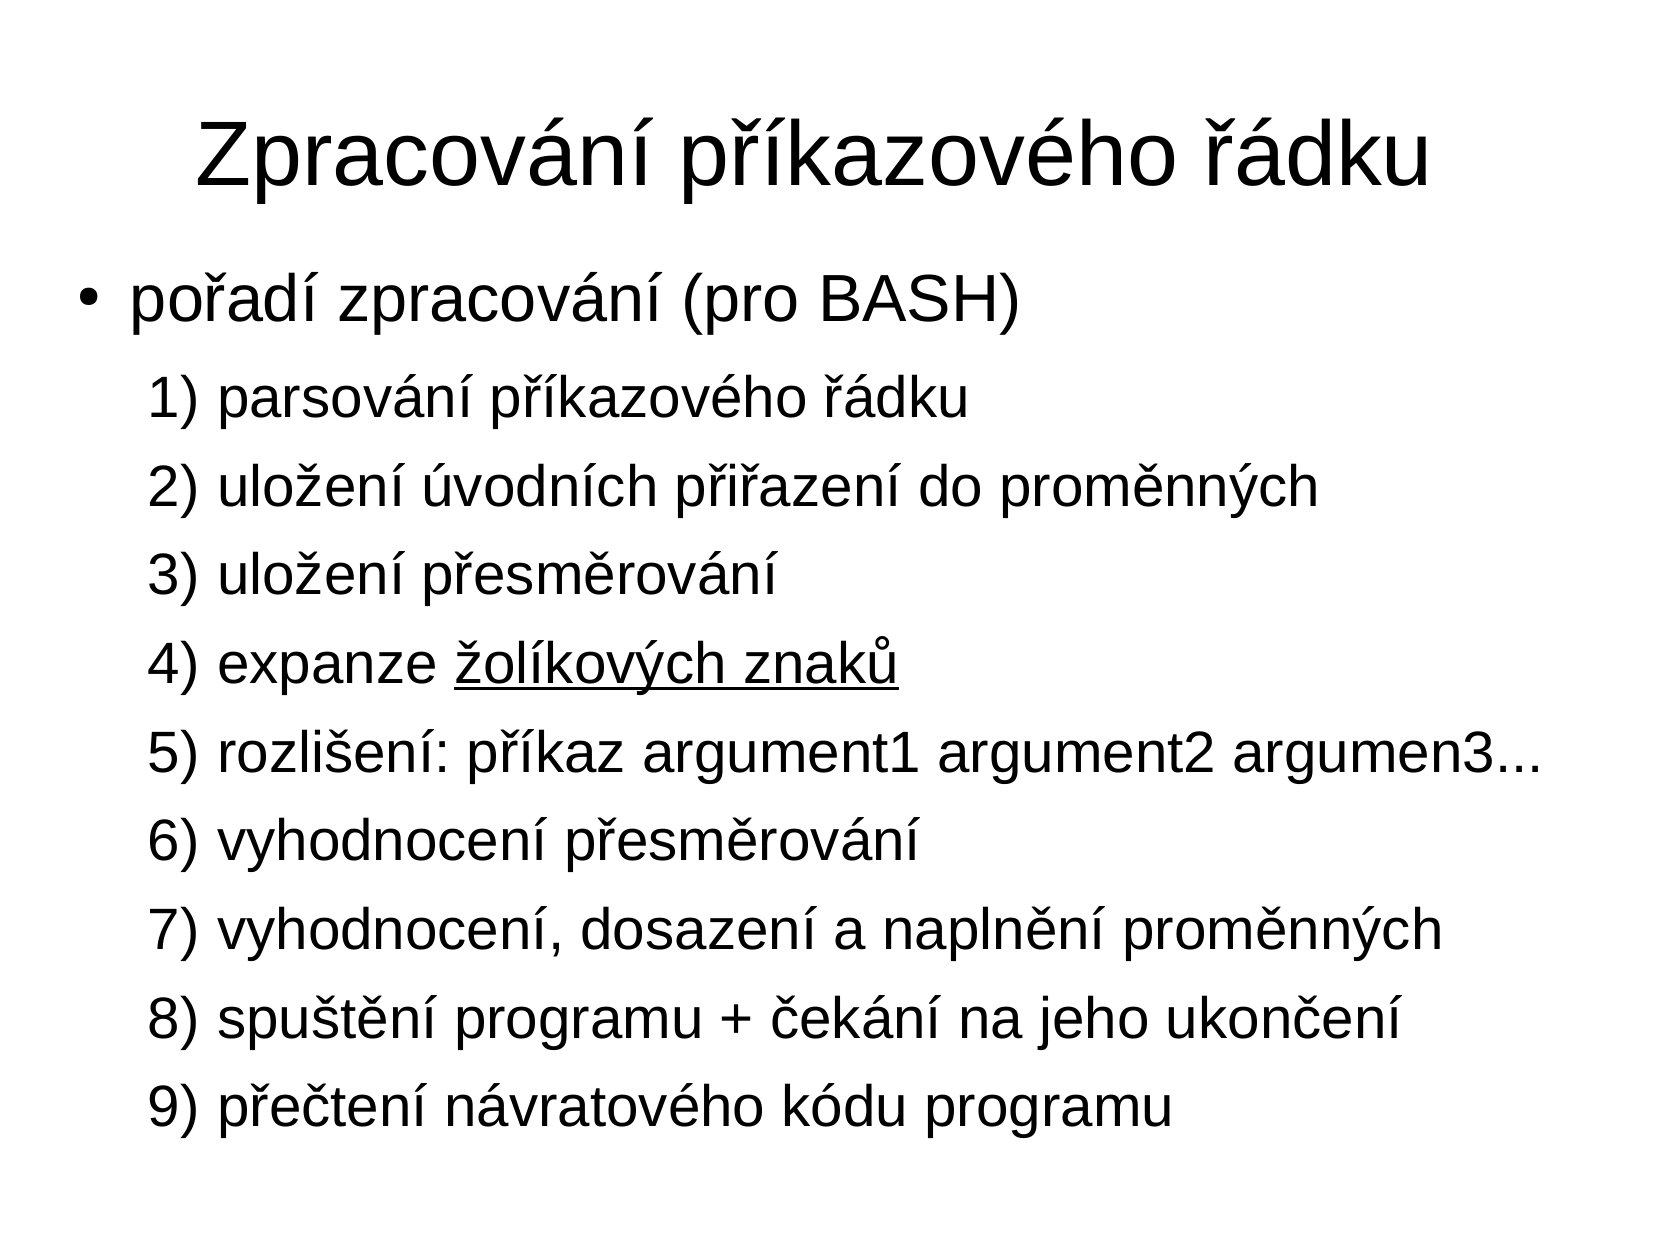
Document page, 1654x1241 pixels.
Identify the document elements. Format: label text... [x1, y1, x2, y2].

list pořadí zpracování (pro BASH) parsování příkazového řádku uložení úvodních přiřazení do proměnných uložení přesměrování expanze žolíkových znaků rozlišení: příkaz argument1 argument2 argumen3... vyhodnocení přesměrování vyhodnocení, dosazení a naplnění proměnných spuštění programu + čekání na jeho ukončení přečtení návratového kódu programu [59, 260, 1583, 1140]
title Zpracování příkazového řádku [59, 59, 1571, 250]
